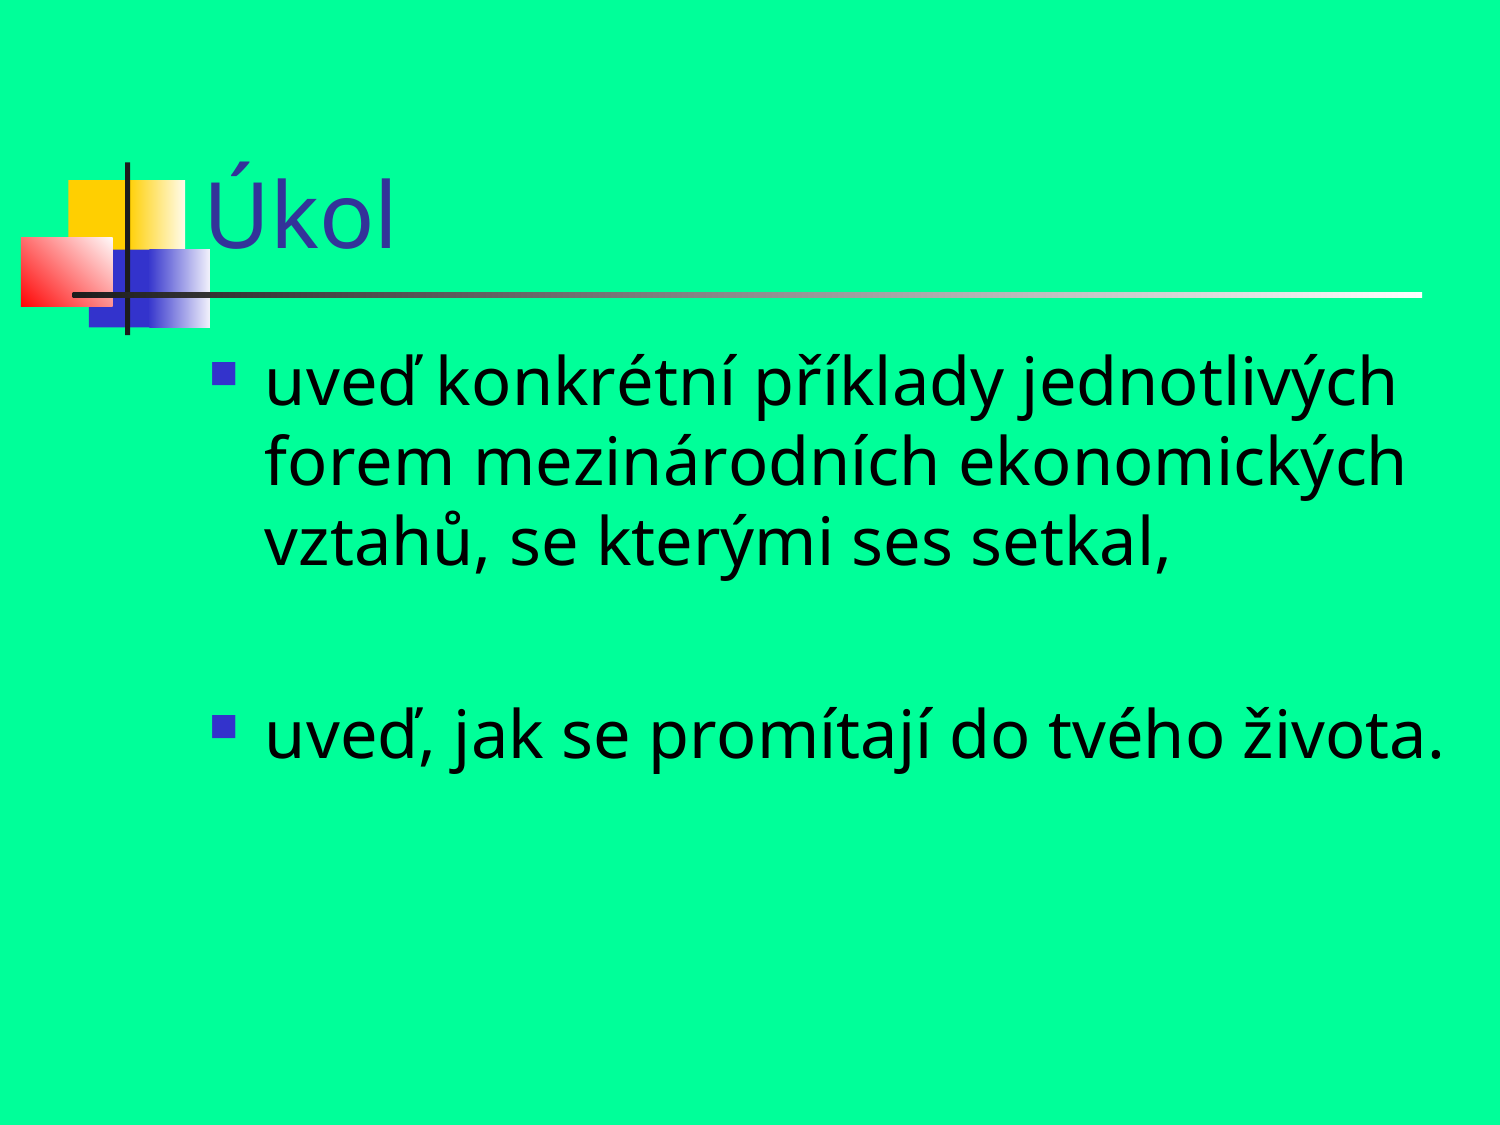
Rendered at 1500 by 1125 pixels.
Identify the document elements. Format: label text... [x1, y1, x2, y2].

title Úkol [188, 35, 1468, 276]
list uveď konkrétní příklady jednotlivých forem mezinárodních ekonomických vztahů, se kterými ses setkal, uveď, jak se promítají do tvého života. [193, 331, 1469, 1007]
